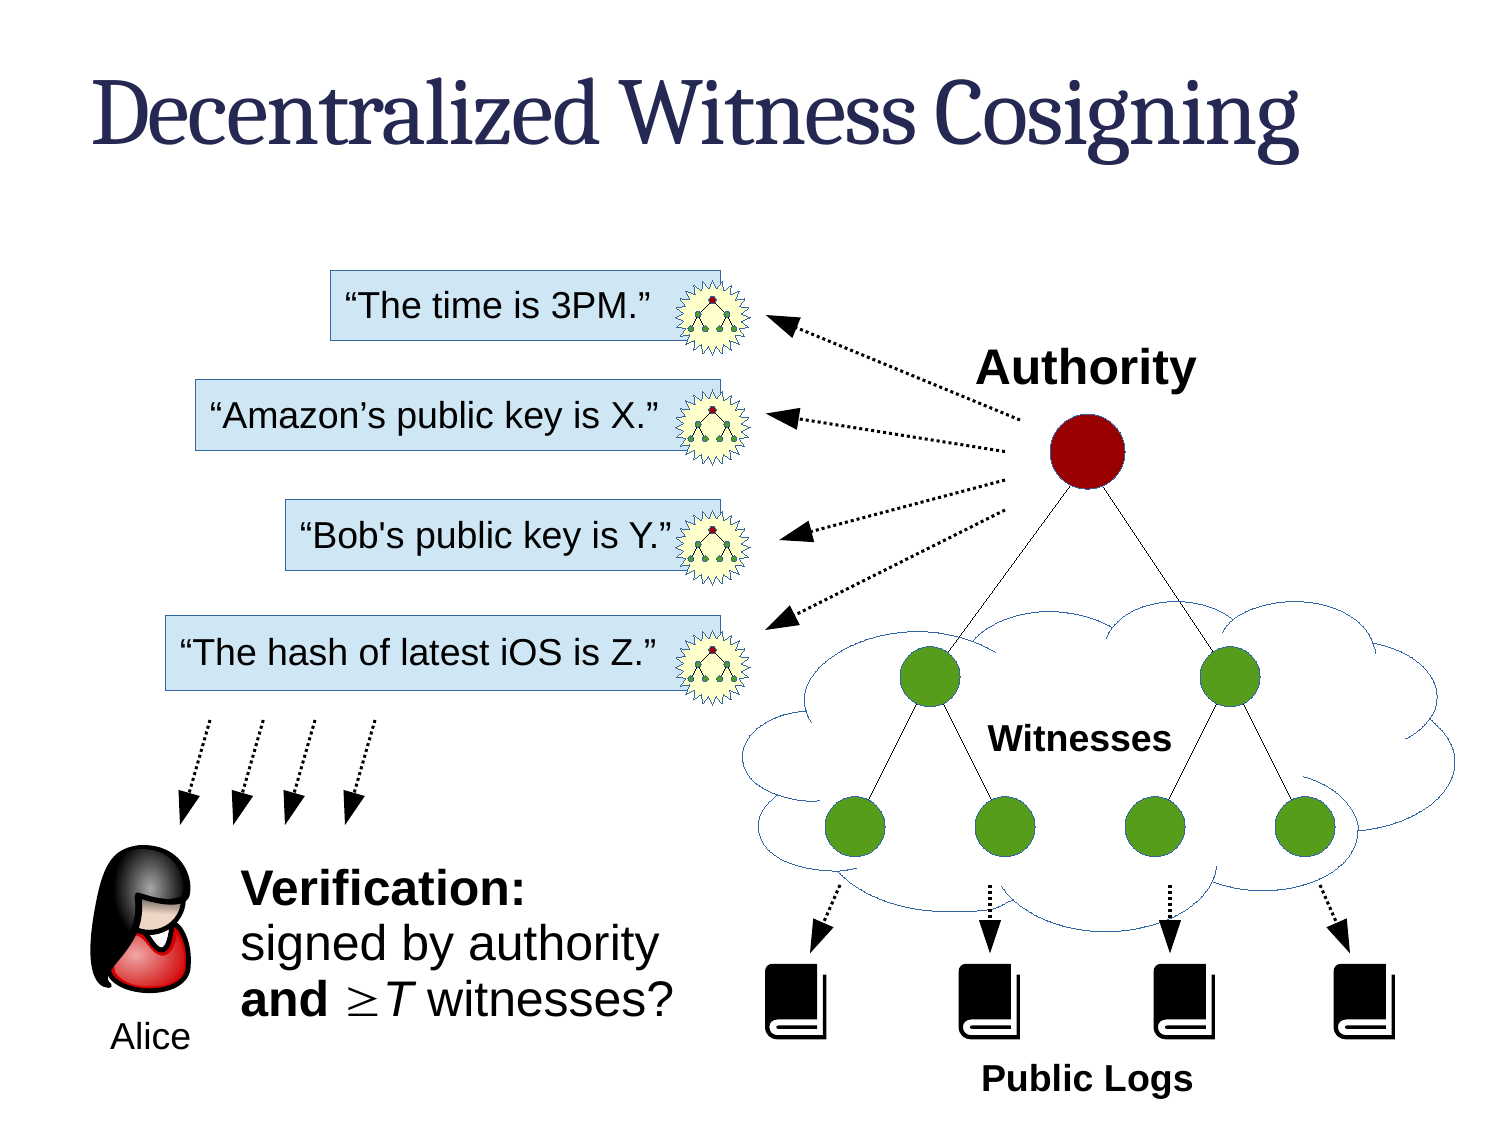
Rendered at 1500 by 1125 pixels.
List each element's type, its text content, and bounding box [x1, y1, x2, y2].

text_box “Amazon’s public key is X.” [195, 379, 721, 451]
text_box Authority [960, 331, 1261, 499]
text_box [1200, 646, 1261, 707]
text_box [825, 796, 886, 857]
text_box “The hash of latest iOS is Z.” [165, 615, 721, 691]
text_box Alice [68, 1008, 234, 1066]
text_box [675, 280, 751, 356]
picture [958, 953, 1021, 1050]
picture [765, 953, 827, 1051]
text_box [675, 389, 751, 466]
text_box “Bob's public key is Y.” [285, 499, 721, 571]
text_box Verification: signed by authority and ≥T witnesses? [225, 852, 690, 1041]
text_box [975, 796, 1036, 857]
text_box [1125, 796, 1186, 857]
text_box [675, 510, 751, 586]
text_box [900, 646, 961, 707]
picture [1333, 953, 1396, 1051]
text_box Witnesses [967, 710, 1193, 768]
picture [64, 839, 234, 1009]
text_box [675, 630, 751, 706]
text_box Public Logs [915, 1050, 1261, 1107]
text_box “The time is 3PM.” [330, 270, 721, 341]
picture [1153, 953, 1216, 1051]
title Decentralized Witness Cosigning [75, 12, 1500, 200]
text_box [1275, 796, 1336, 857]
